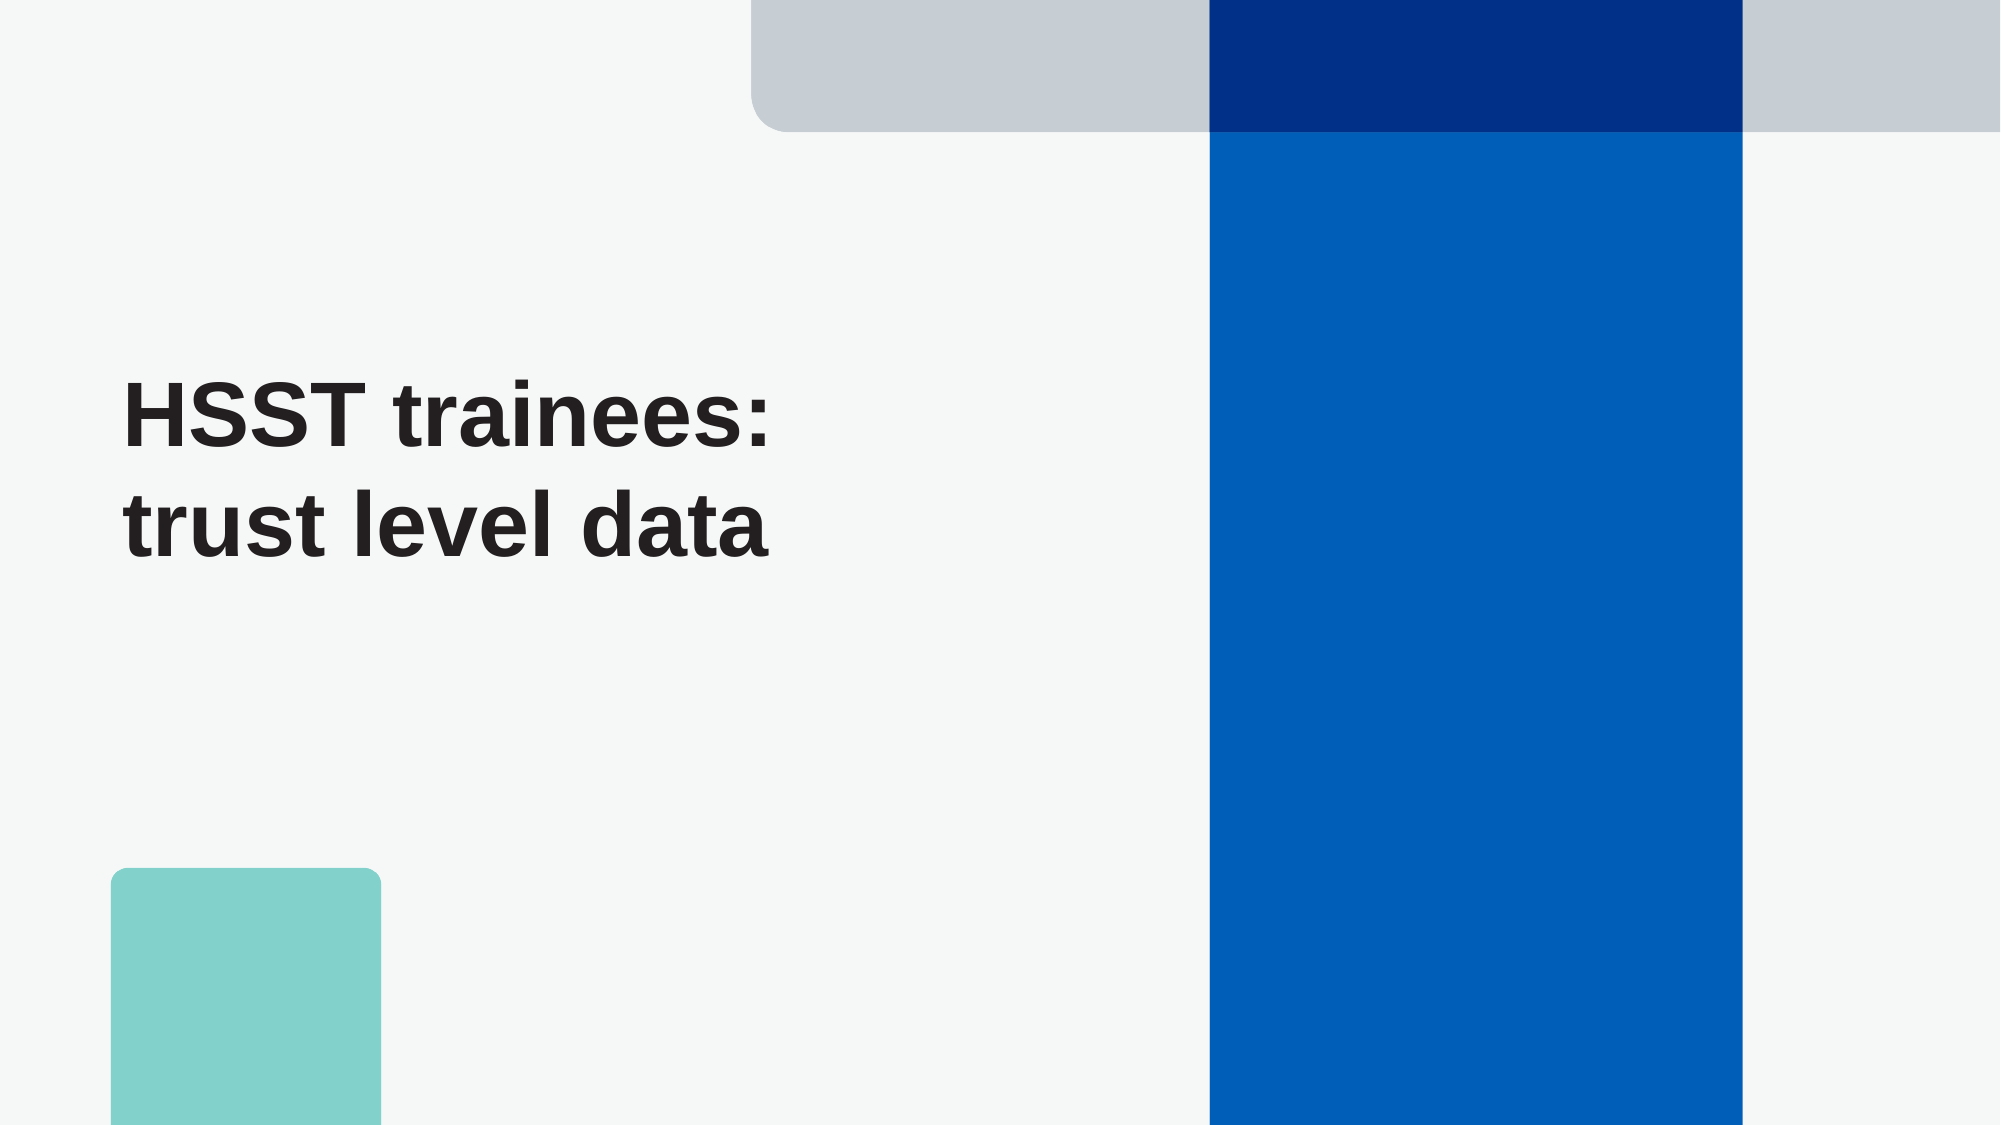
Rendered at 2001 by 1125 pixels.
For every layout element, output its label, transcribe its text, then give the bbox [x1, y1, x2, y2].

title HSST trainees: trust level data [122, 355, 1188, 573]
